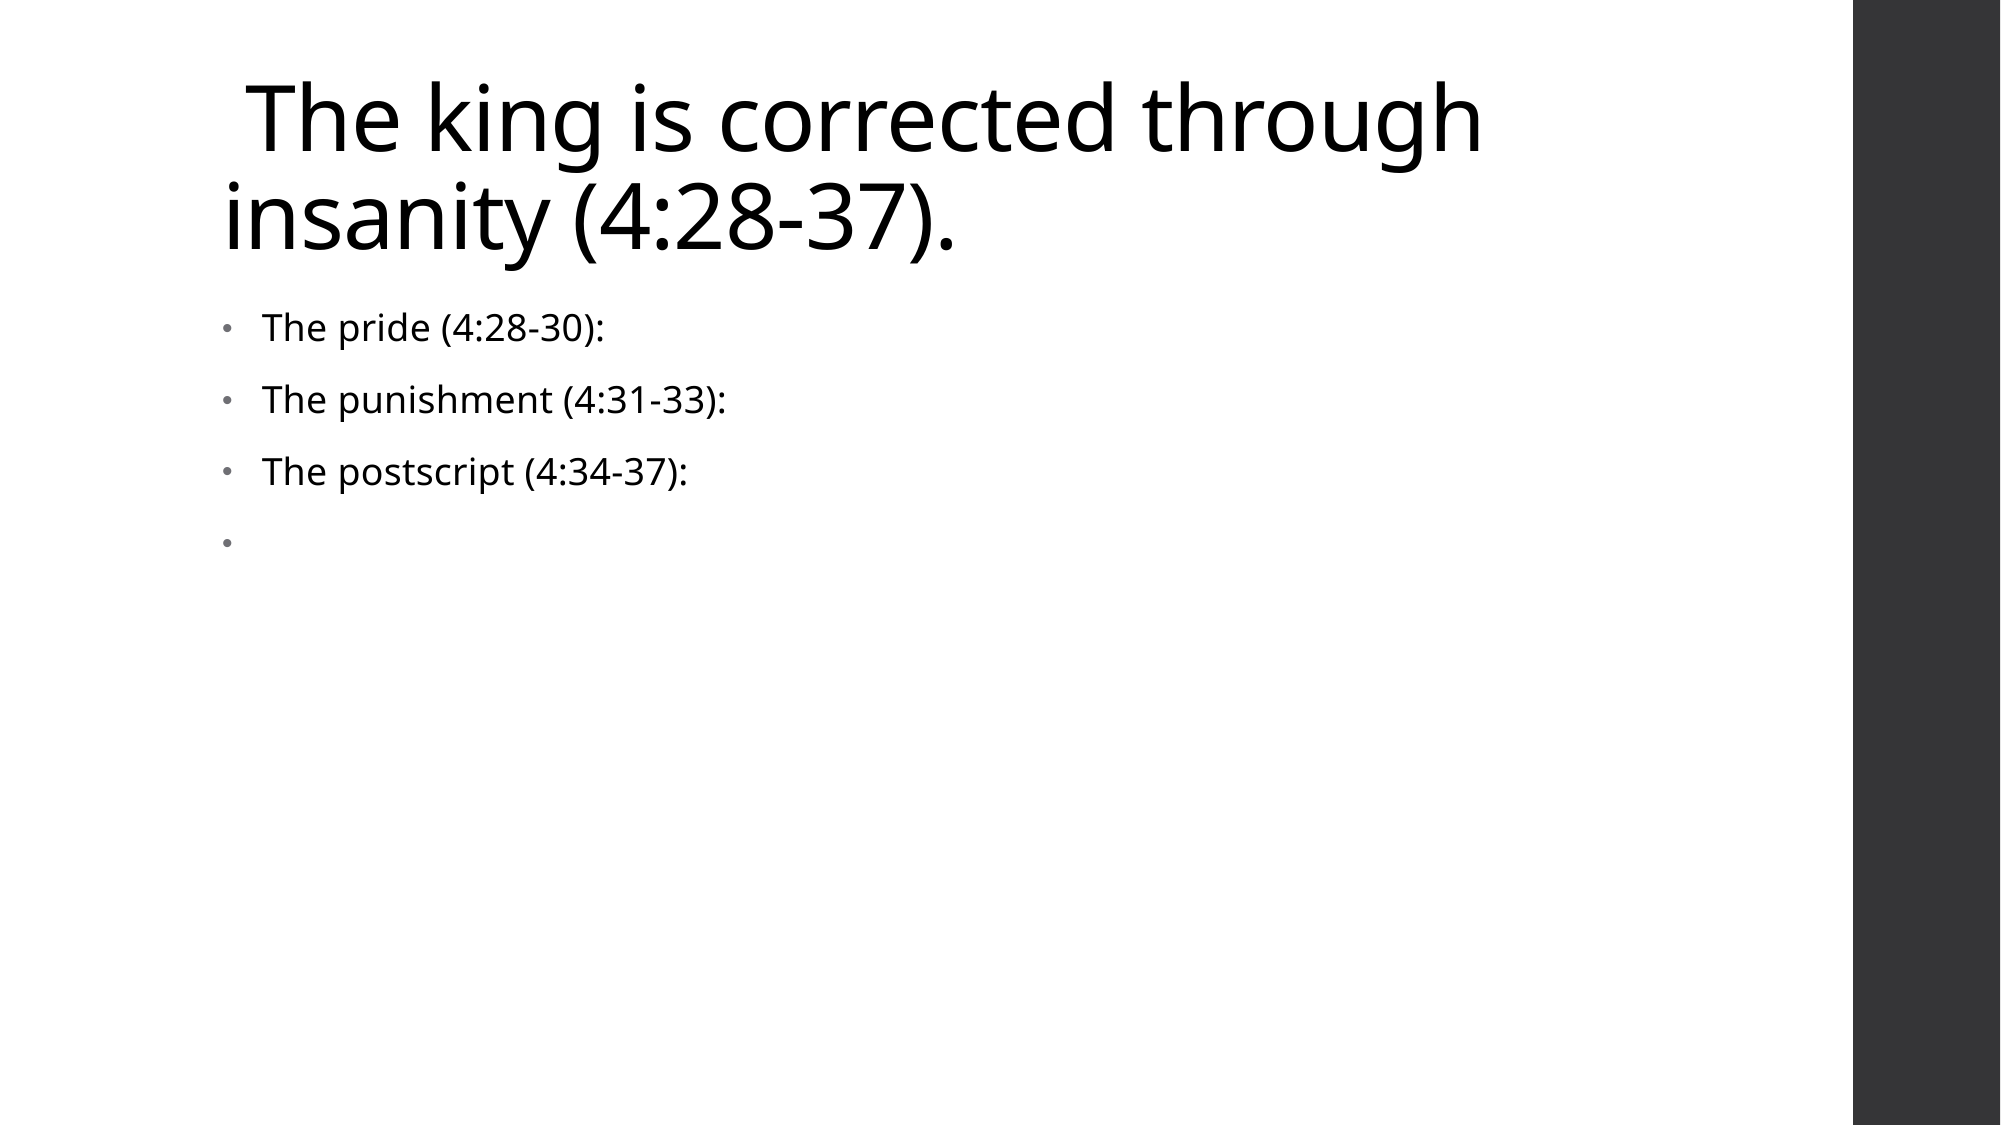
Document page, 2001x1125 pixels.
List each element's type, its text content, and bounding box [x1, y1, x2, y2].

title The king is corrected through insanity (4:28-37). [206, 60, 1797, 278]
list The pride (4:28-30): The punishment (4:31-33): The postscript (4:34-37): [206, 299, 1617, 1014]
